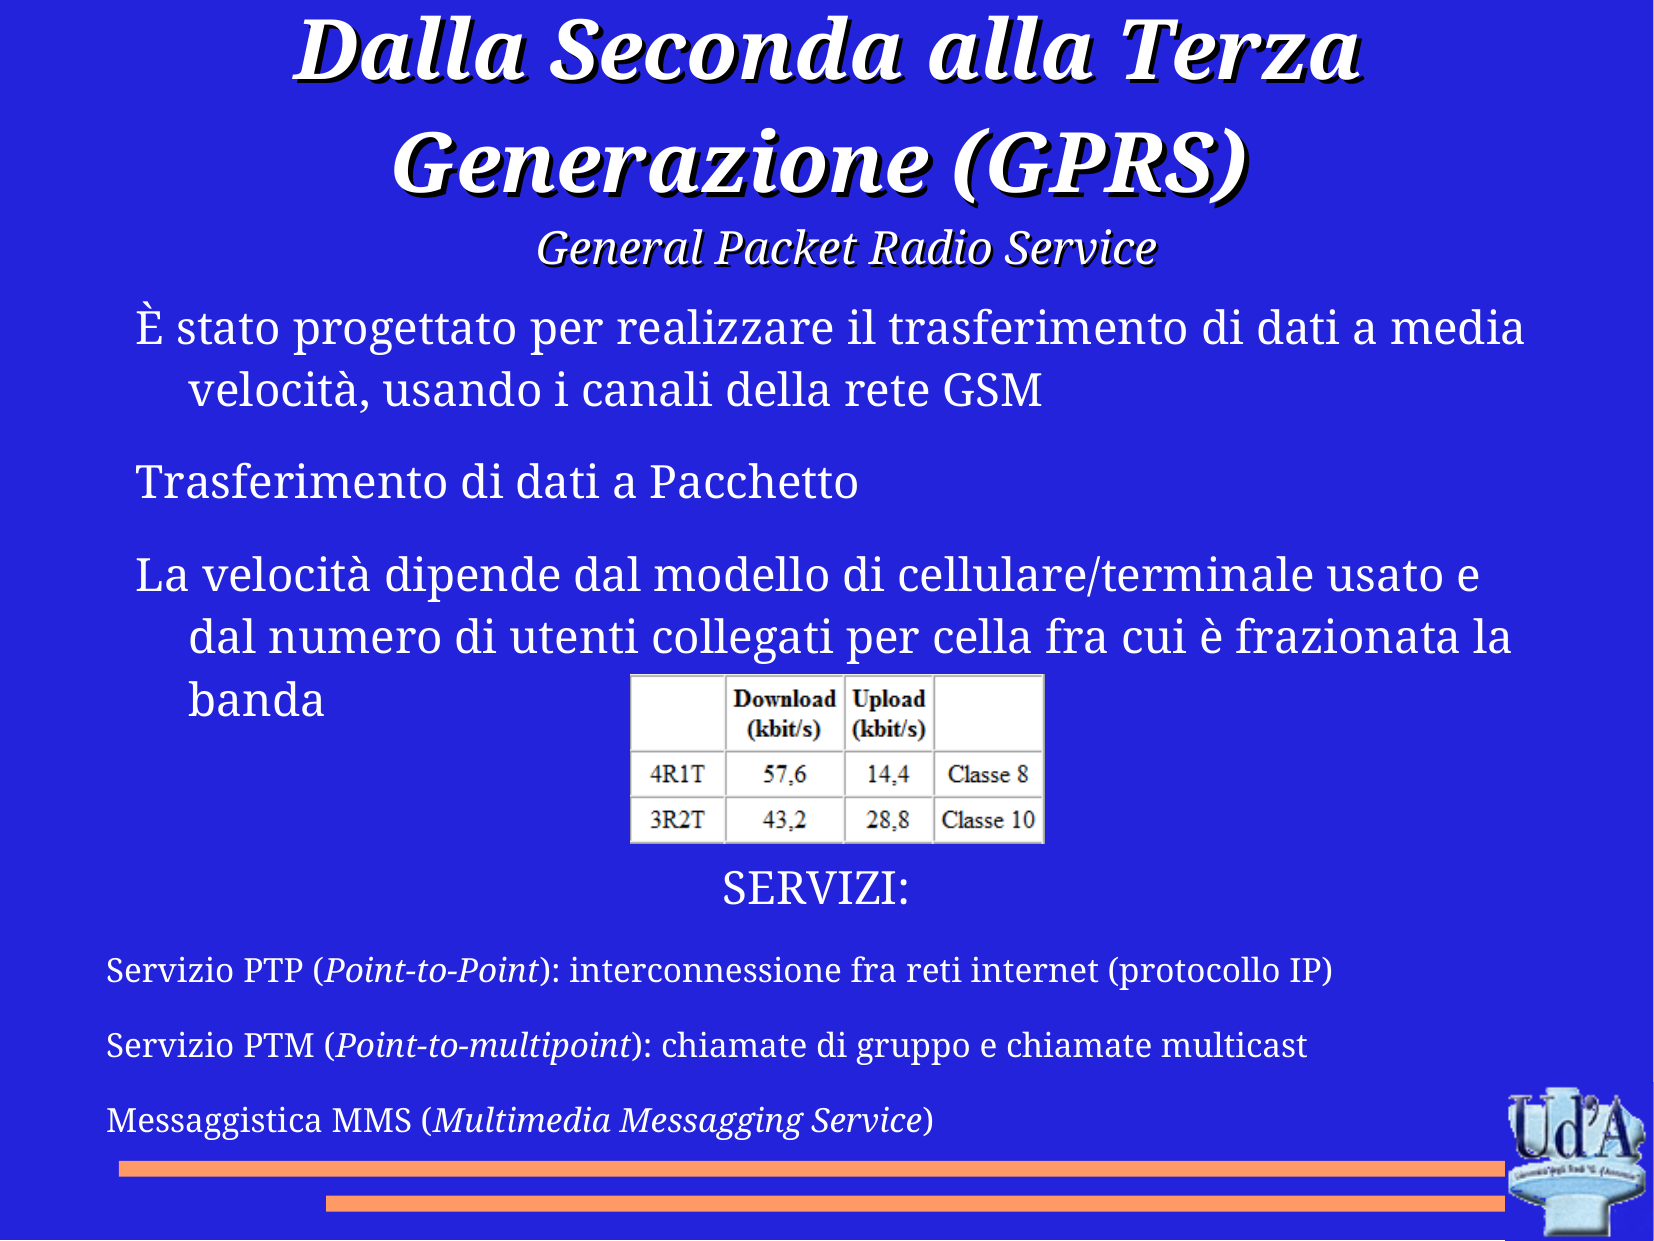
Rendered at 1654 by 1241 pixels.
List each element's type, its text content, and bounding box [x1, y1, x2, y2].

list È stato progettato per realizzare il trasferimento di dati a media velocità, usando i canali della rete GSM Trasferimento di dati a Pacchetto La velocità dipende dal modello di cellulare/terminale usato e dal numero di utenti collegati per cella fra cui è frazionata la banda [118, 295, 1558, 840]
picture [1505, 1082, 1654, 1241]
list SERVIZI: Servizio PTP (Point-to-Point): interconnessione fra reti internet (protocollo IP) Servizio PTM (Point-to-multipoint): chiamate di gruppo e chiamate multicast Messaggistica MMS (Multimedia Messagging Service) [88, 855, 1528, 1241]
picture [630, 674, 1045, 844]
title Dalla Seconda alla Terza Generazione (GPRS) [123, 0, 1536, 208]
list General Packet Radio Service [118, 215, 1558, 275]
